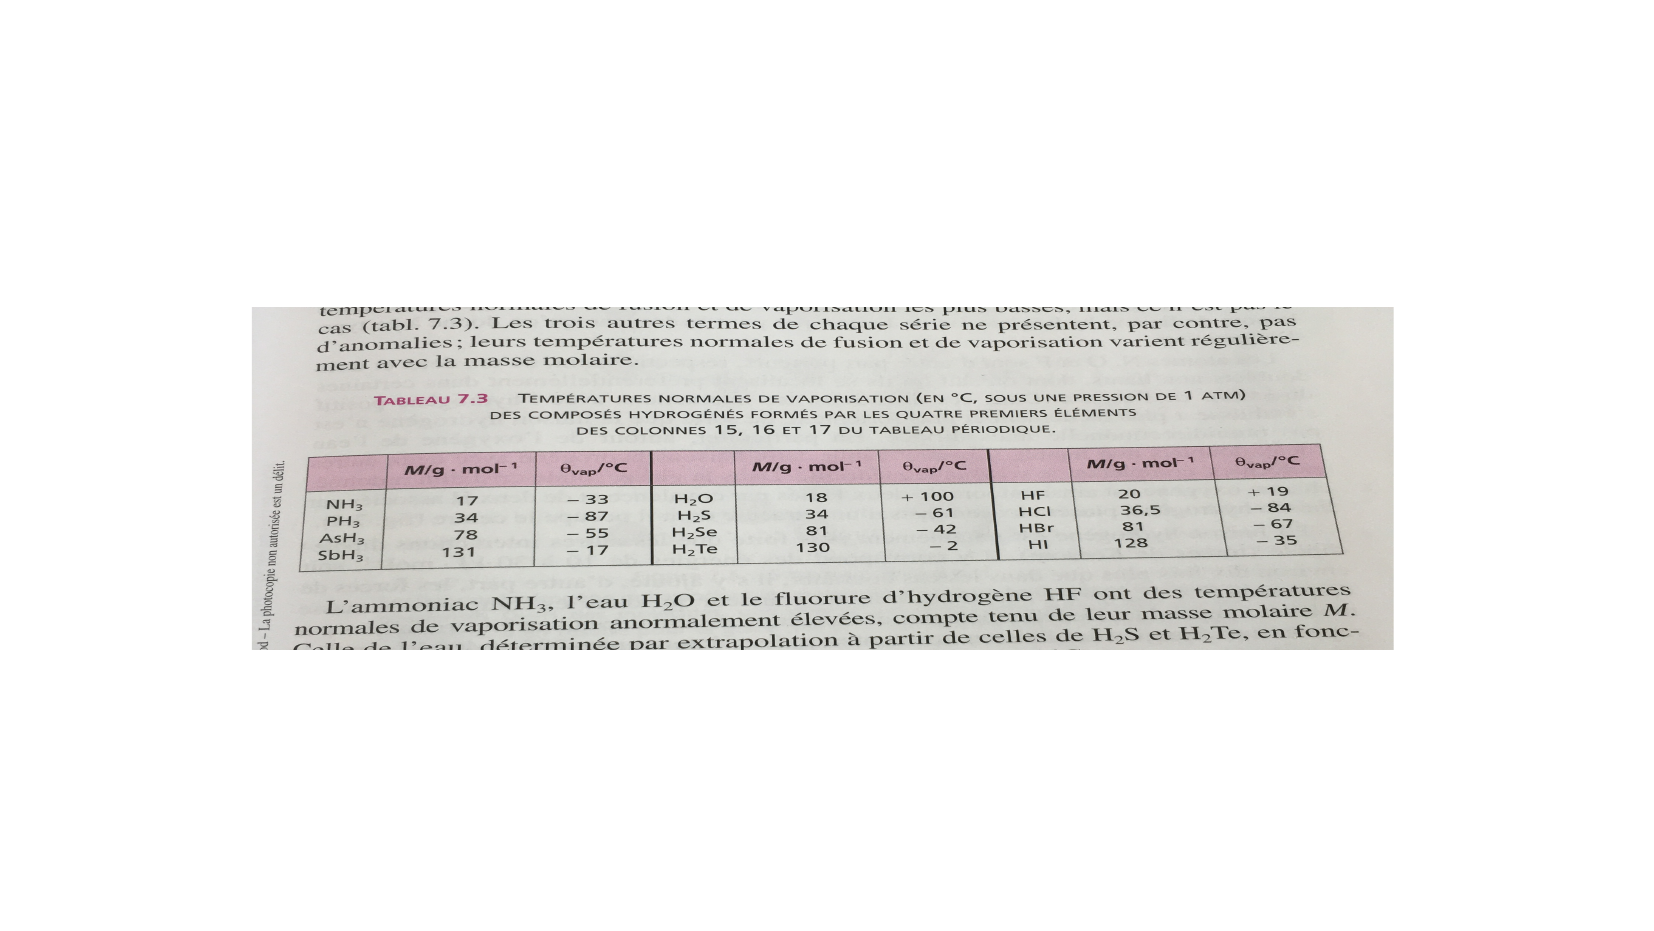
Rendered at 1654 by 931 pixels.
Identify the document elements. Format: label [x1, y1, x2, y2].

picture [251, 307, 1394, 650]
